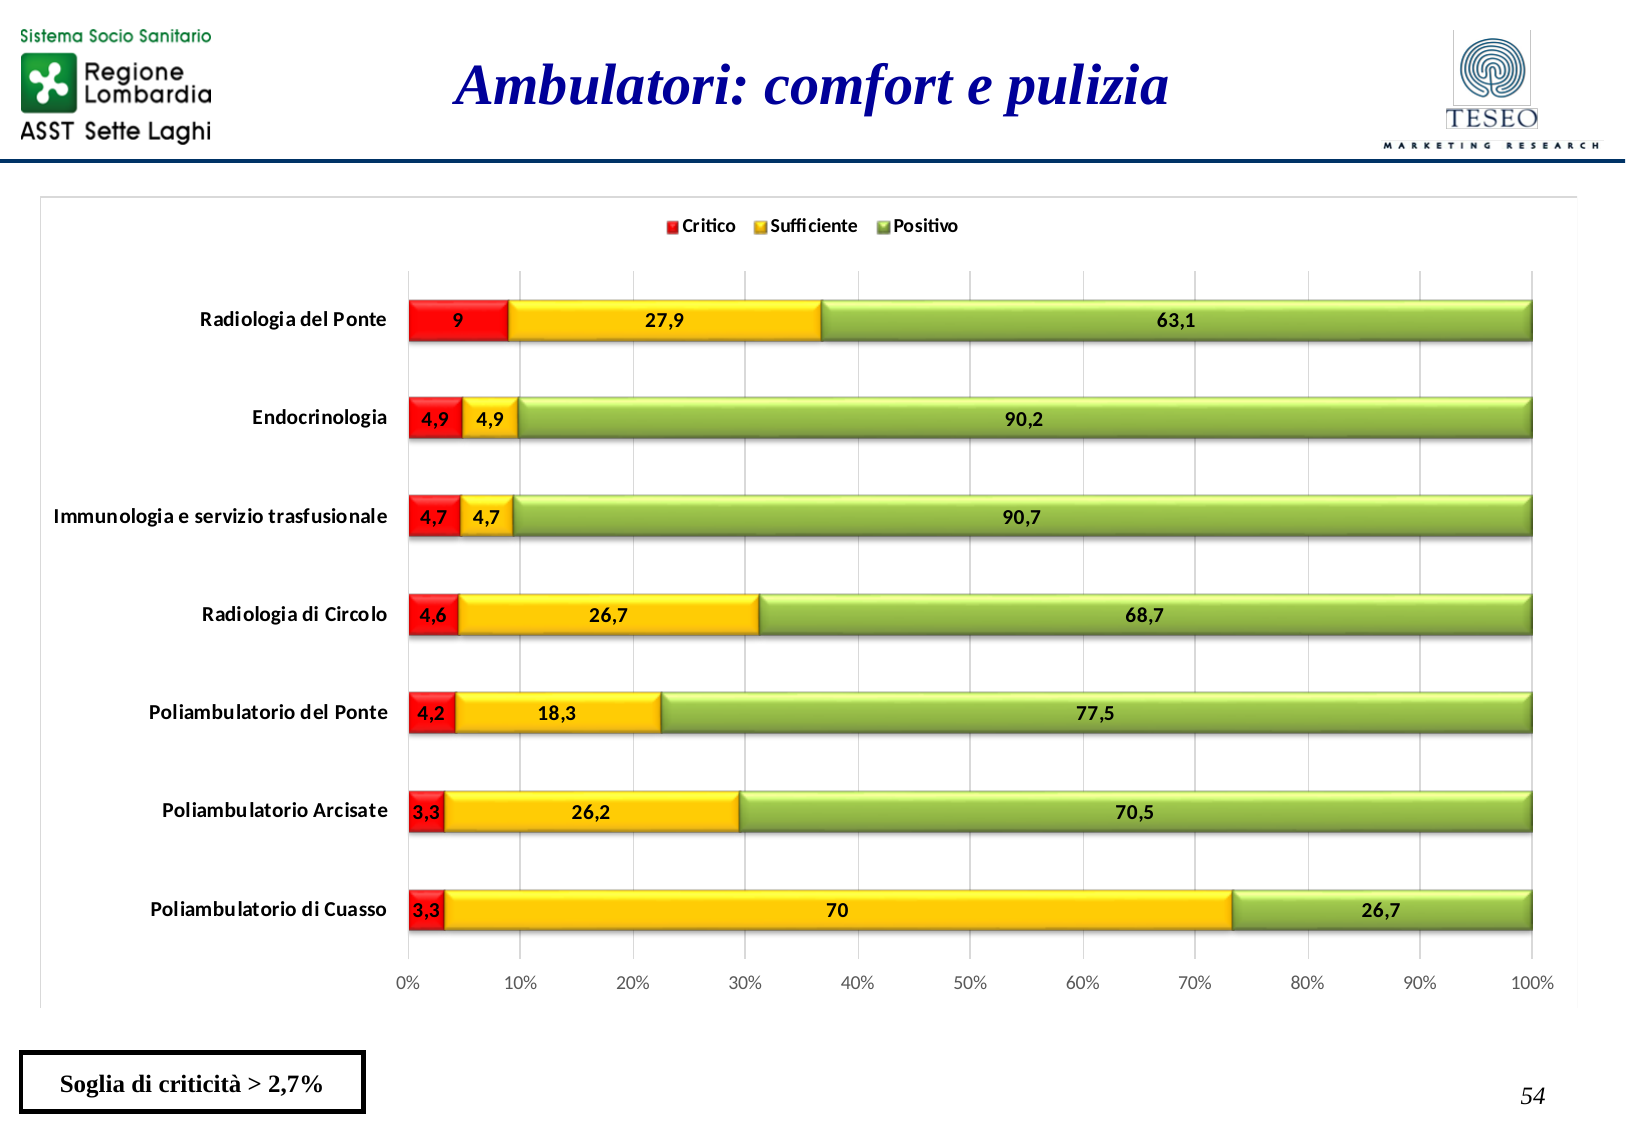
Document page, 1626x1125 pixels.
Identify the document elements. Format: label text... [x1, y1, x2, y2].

picture [1381, 30, 1604, 149]
text_box Ambulatori: comfort e pulizia [268, 18, 1356, 144]
text_box Soglia di criticità > 2,7% [21, 1052, 364, 1112]
picture [21, 26, 211, 148]
picture [39, 196, 1578, 1008]
